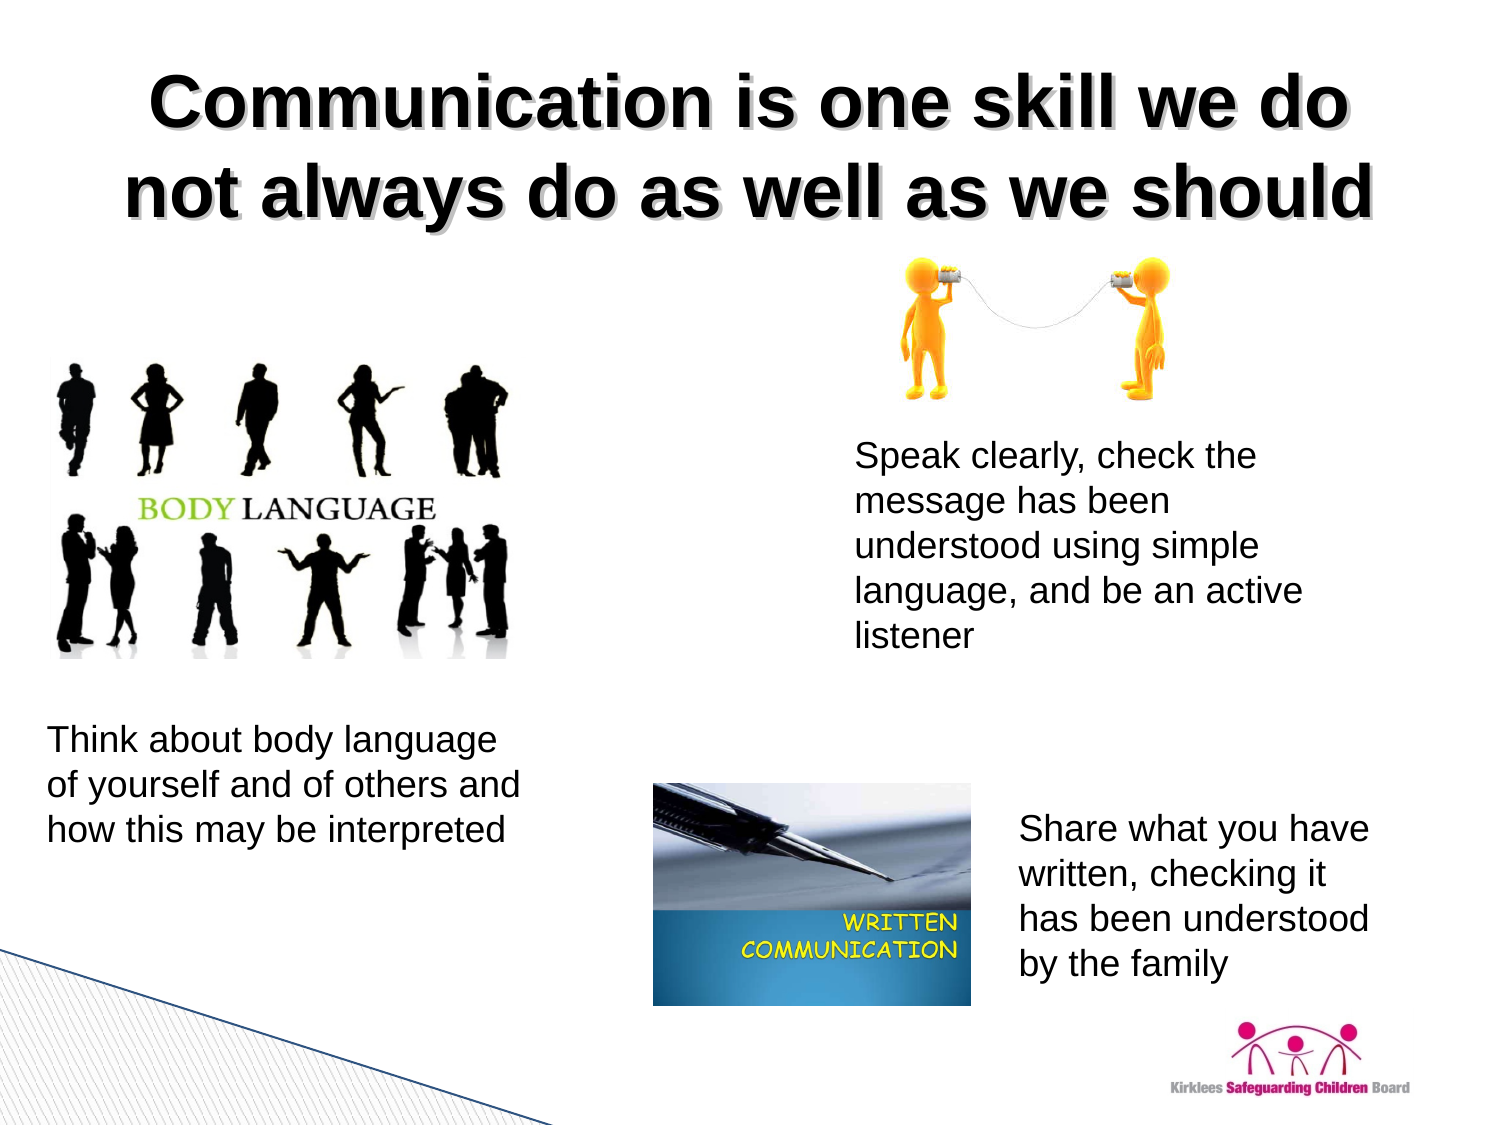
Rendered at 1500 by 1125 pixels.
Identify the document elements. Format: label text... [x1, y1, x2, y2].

picture [891, 248, 1179, 409]
picture [50, 357, 526, 659]
text_box Think about body language of yourself and of others and how this may be interpreted [31, 708, 544, 860]
title Communication is one skill we do not always do as well as we should [75, 45, 1426, 233]
picture [653, 783, 971, 1006]
text_box Share what you have written, checking it has been understood by the family [1003, 796, 1389, 994]
text_box Speak clearly, check the message has been understood using simple language, and be an active listener [839, 423, 1431, 667]
